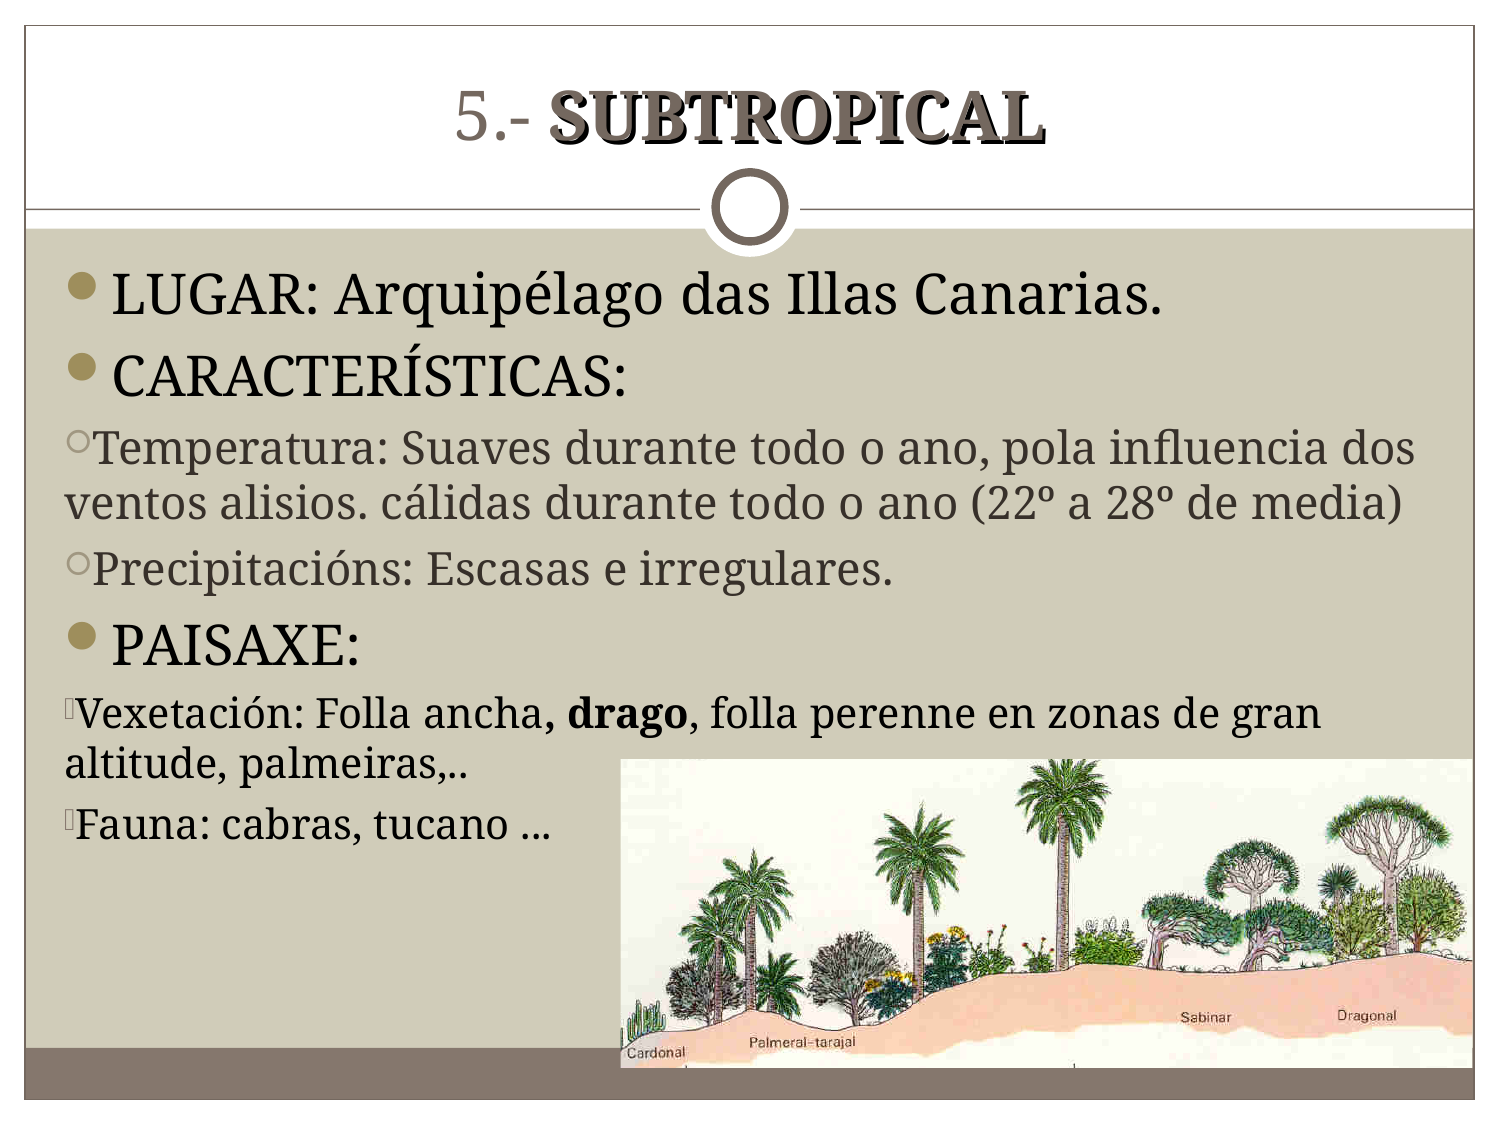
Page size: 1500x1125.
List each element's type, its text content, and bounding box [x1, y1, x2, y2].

title 5.- SUBTROPICAL [49, 37, 1450, 162]
list LUGAR: Arquipélago das Illas Canarias. CARACTERÍSTICAS: Temperatura: Suaves durante todo o ano, pola influencia dos ventos alisios. cálidas durante todo o ano (22º a 28º de media) Precipitacións: Escasas e irregulares. PAISAXE: Vexetación: Folla ancha, drago, folla perenne en zonas de gran altitude, palmeiras,.. Fauna: cabras, tucano ... [49, 250, 1445, 1001]
picture [620, 759, 1473, 1068]
